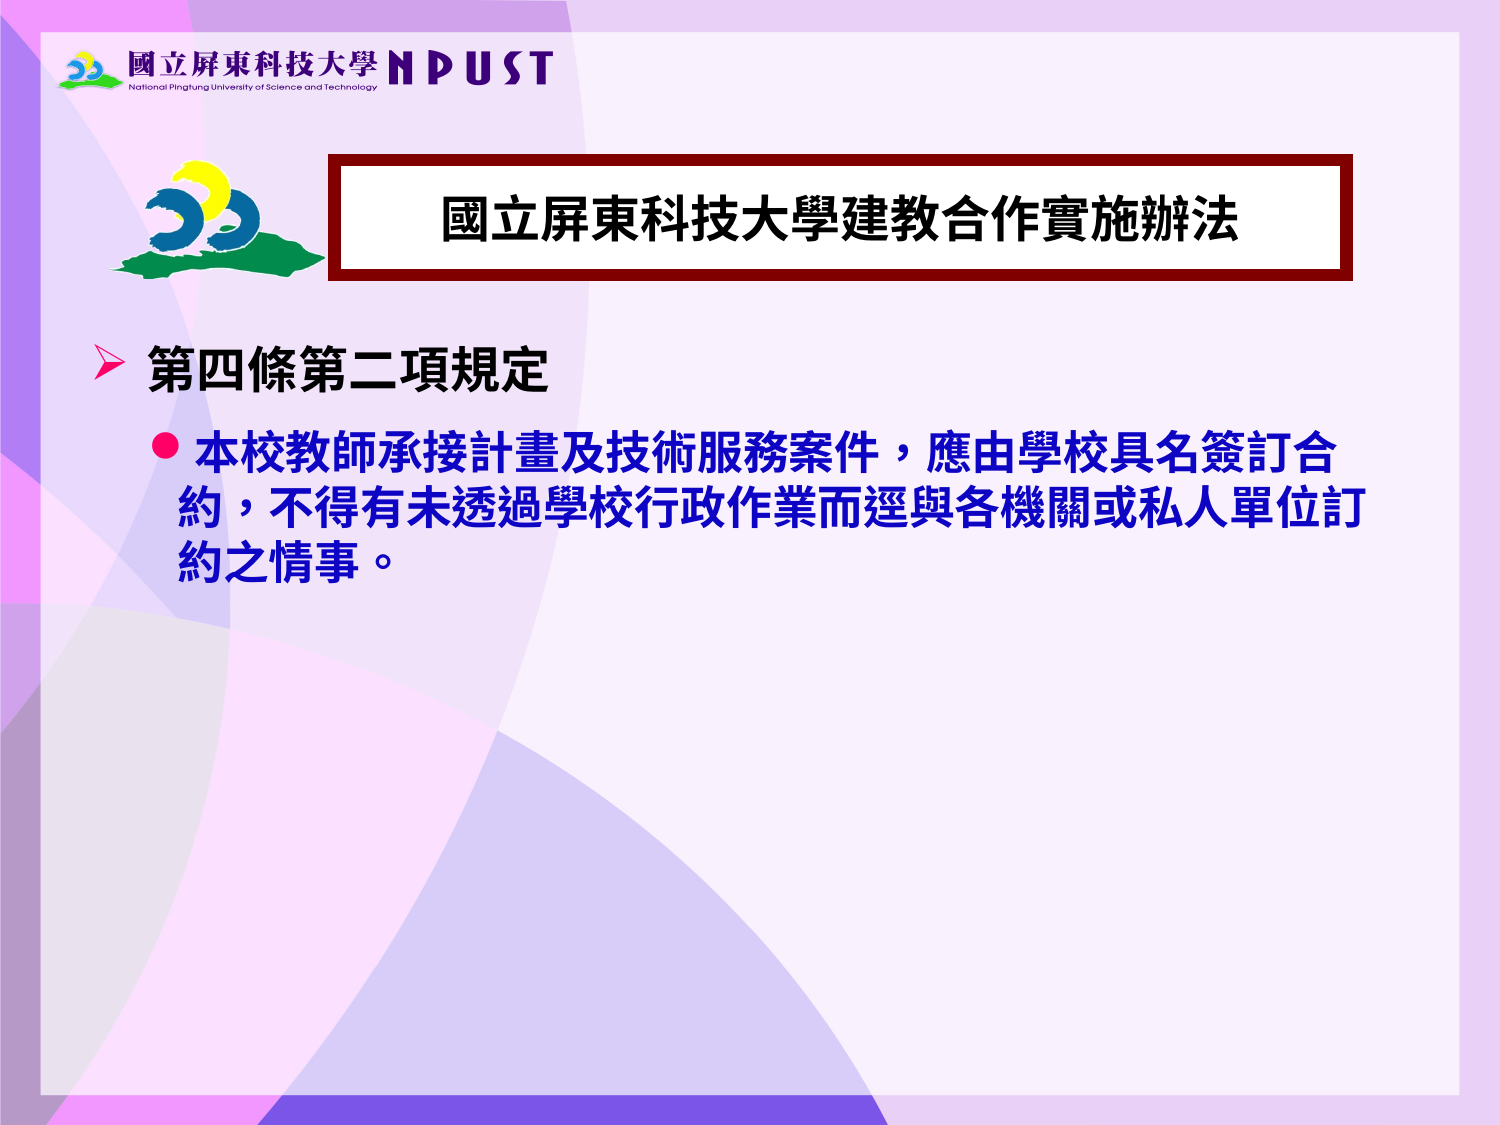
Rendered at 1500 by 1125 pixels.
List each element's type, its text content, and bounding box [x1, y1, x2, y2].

picture [0, 0, 1500, 1125]
title 國立屏東科技大學建教合作實施辦法 [334, 159, 1347, 275]
list 第四條第二項規定 本校教師承接計畫及技術服務案件，應由學校具名簽訂合約，不得有未透過學校行政作業而逕與各機關或私人單位訂約之情事。 [75, 331, 1425, 1000]
